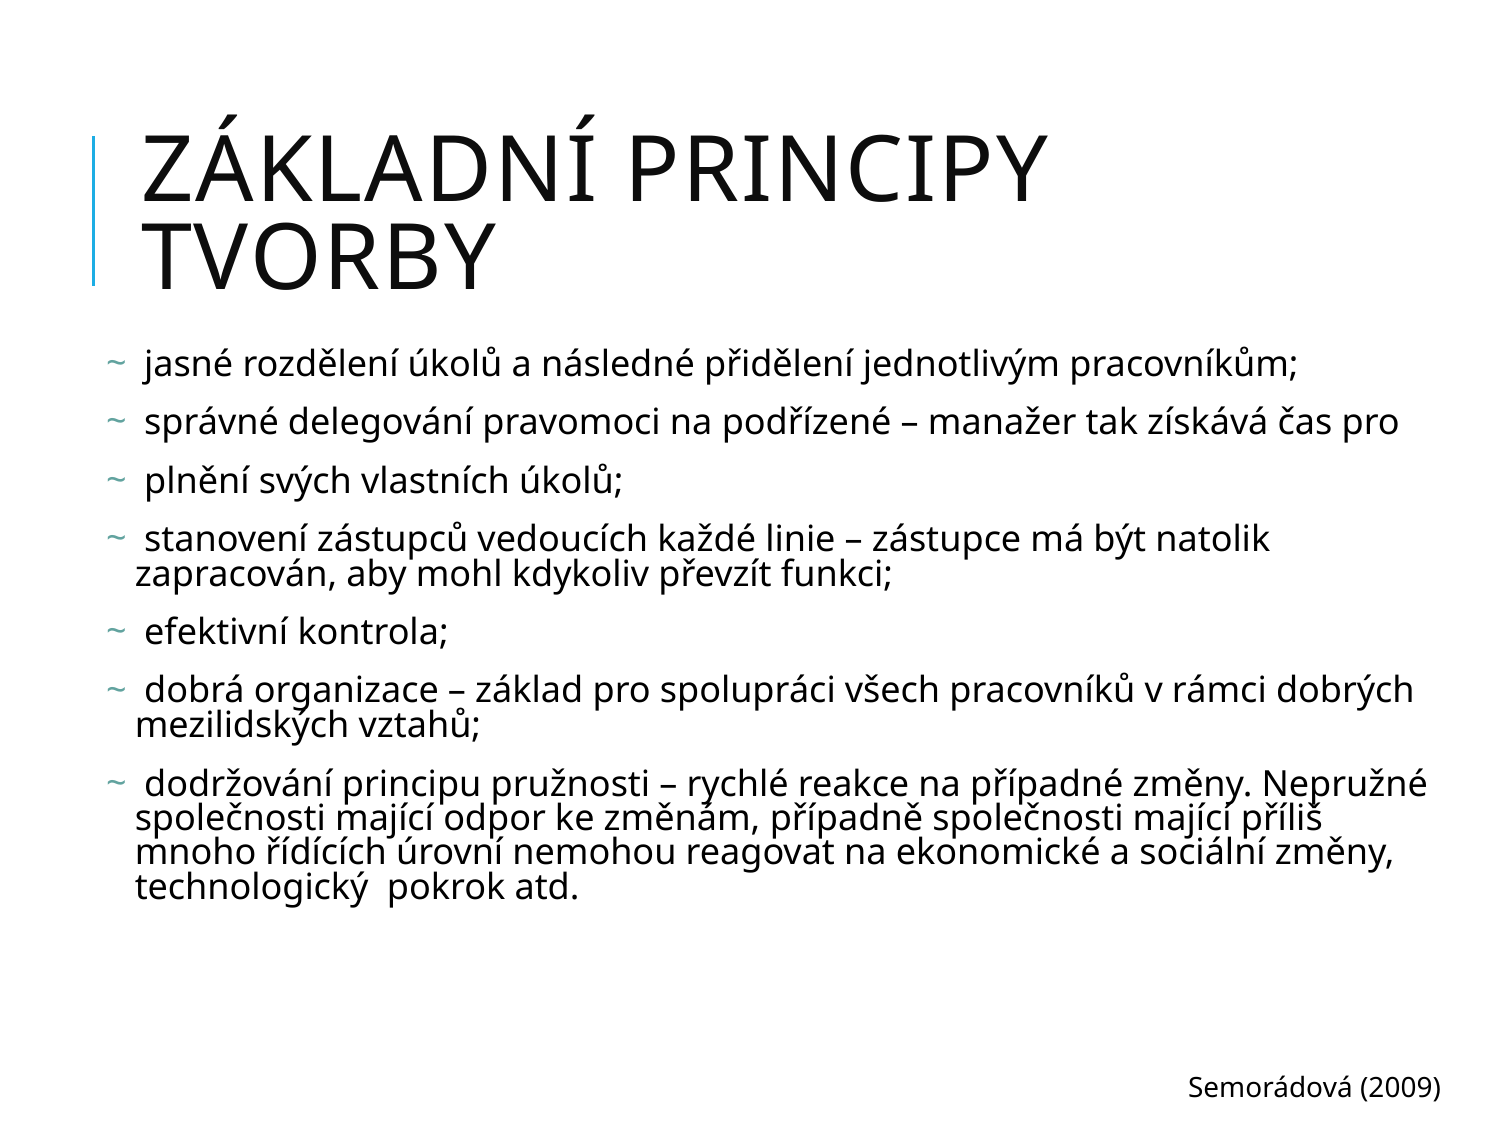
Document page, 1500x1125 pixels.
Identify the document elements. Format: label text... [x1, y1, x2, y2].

title Základní principy tvorby [126, 96, 1322, 341]
list jasné rozdělení úkolů a následné přidělení jednotlivým pracovníkům; správné delegování pravomoci na podřízené – manažer tak získává čas pro plnění svých vlastních úkolů; stanovení zástupců vedoucích každé linie – zástupce má být natolik zapracován, aby mohl kdykoliv převzít funkci; efektivní kontrola; dobrá organizace – základ pro spolupráci všech pracovníků v rámci dobrých mezilidských vztahů; dodržování principu pružnosti – rychlé reakce na případné změny. Nepružné společnosti mající odpor ke změnám, případně společnosti mající příliš mnoho řídících úrovní nemohou reagovat na ekonomické a sociální změny, technologický pokrok atd. Semorádová (2009) [98, 341, 1449, 1125]
